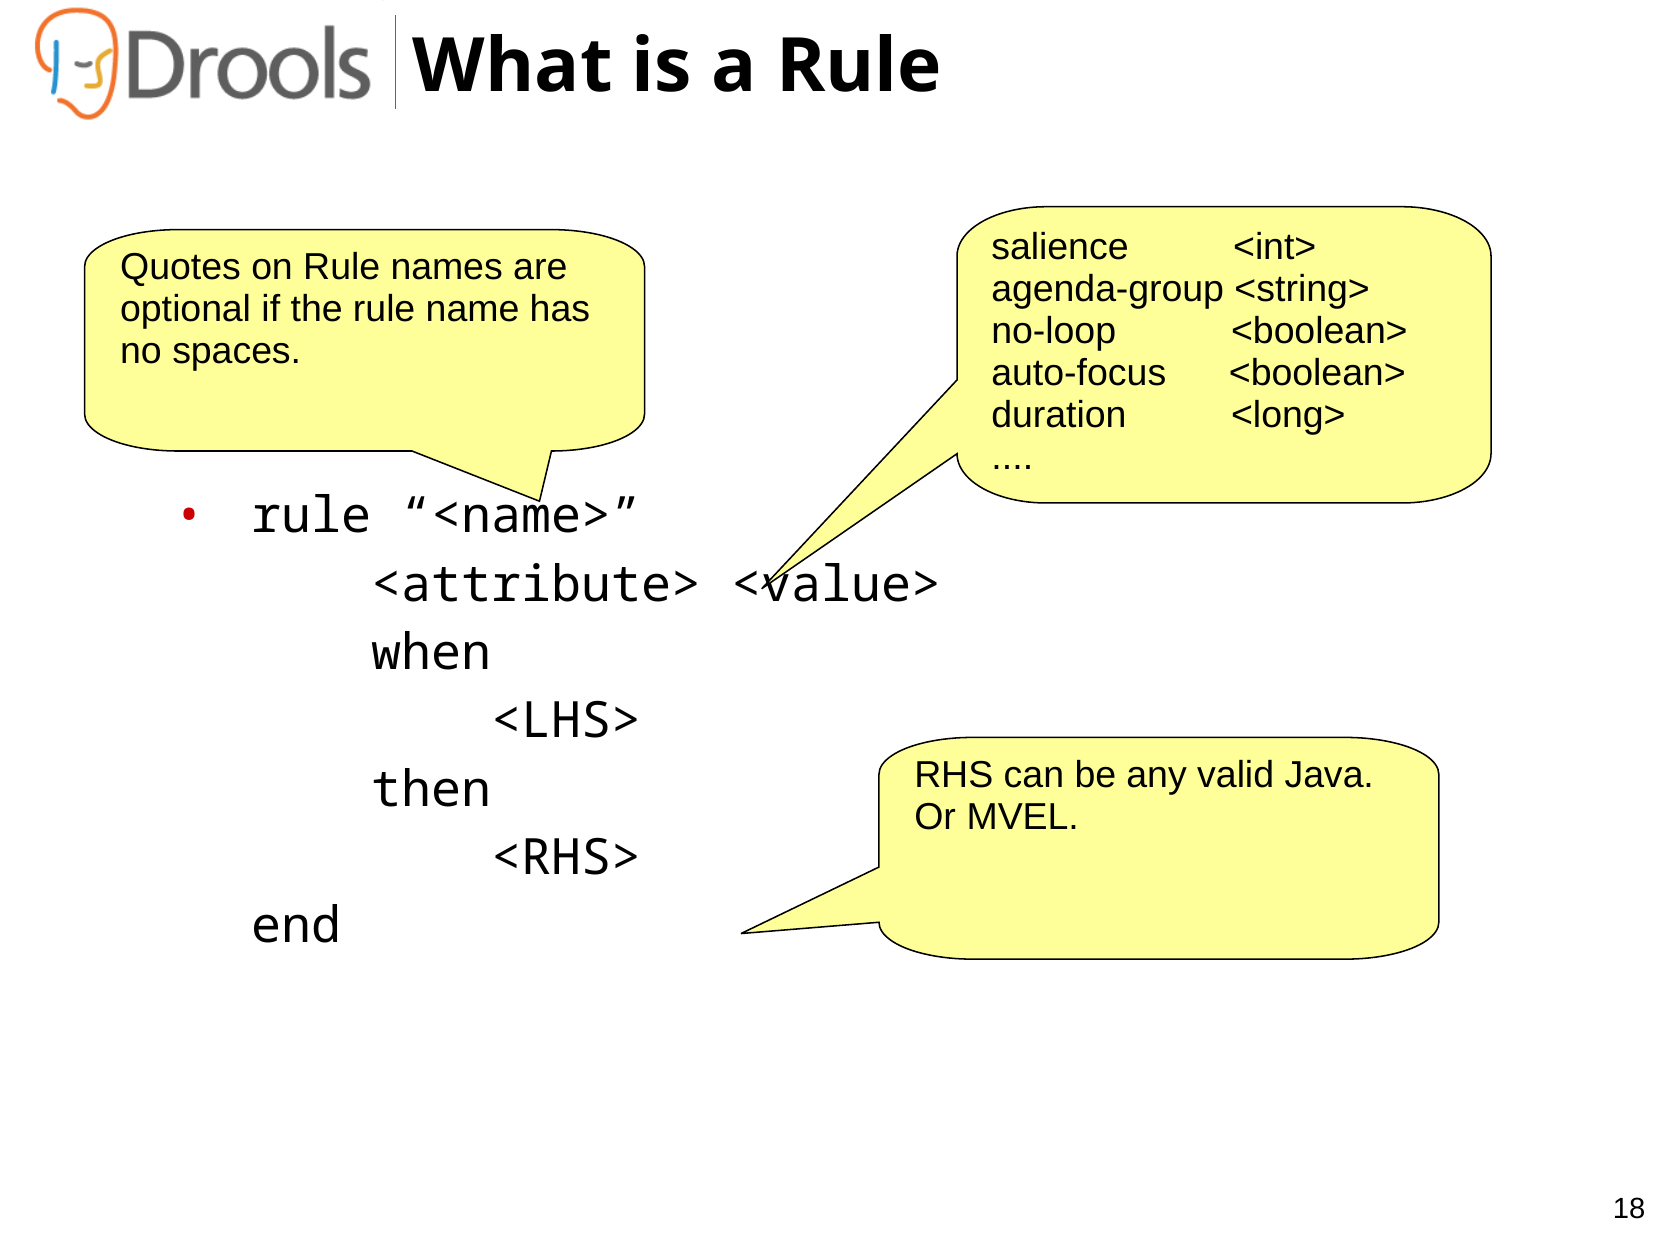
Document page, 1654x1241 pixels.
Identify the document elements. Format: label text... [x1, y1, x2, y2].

text_box Quotes on Rule names are optional if the rule name has no spaces. [84, 229, 645, 502]
text_box salience <int> agenda-group <string> no-loop <boolean> auto-focus <boolean> duration <long> .... [761, 206, 1492, 589]
text_box RHS can be any valid Java. Or MVEL. [741, 737, 1439, 960]
picture [29, 0, 384, 126]
title What is a Rule [398, 0, 1628, 122]
list rule “<name>” <attribute> <value> when <LHS> then <RHS> end [159, 471, 1607, 1084]
